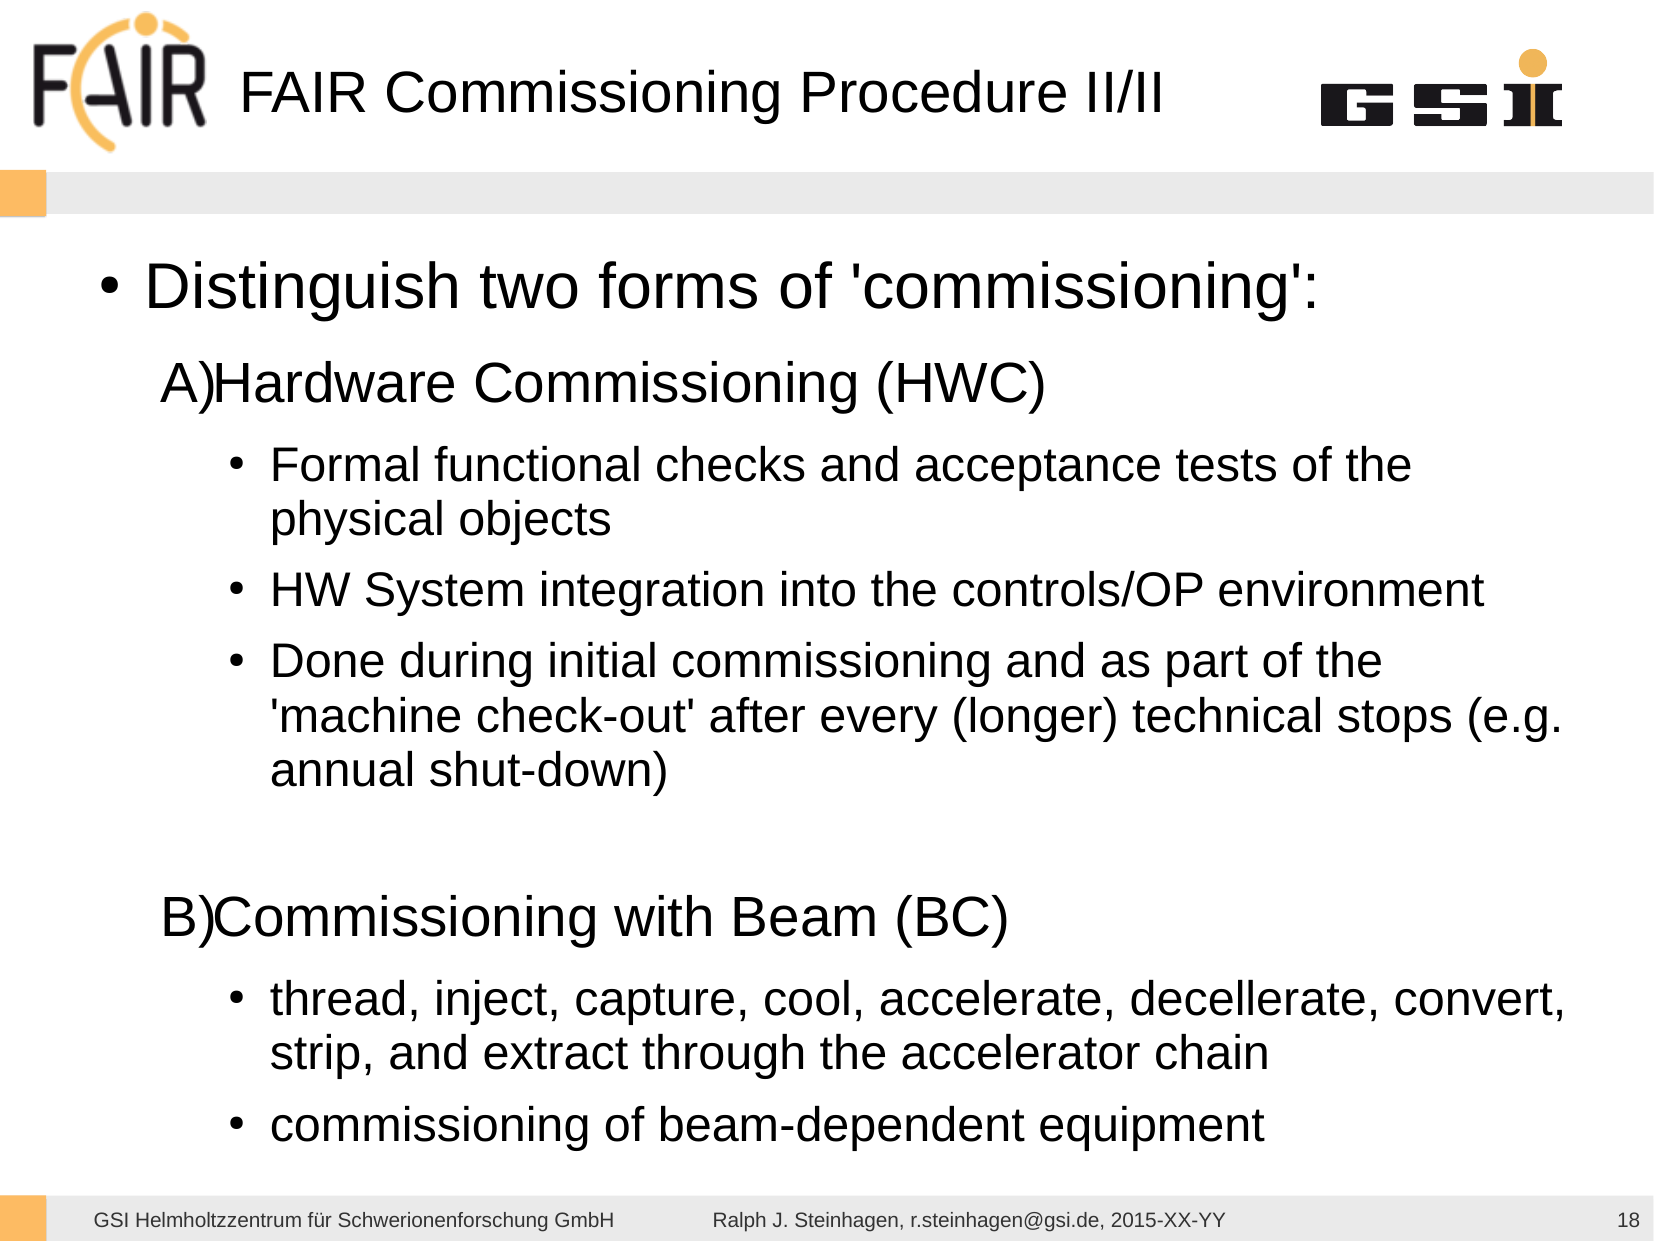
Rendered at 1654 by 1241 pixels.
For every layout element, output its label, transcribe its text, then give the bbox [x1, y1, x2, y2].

list Distinguish two forms of 'commissioning': Hardware Commissioning (HWC) Formal functional checks and acceptance tests of the physical objects HW System integration into the controls/OP environment Done during initial commissioning and as part of the 'machine check-out' after every (longer) technical stops (e.g. annual shut-down) Commissioning with Beam (BC) thread, inject, capture, cool, accelerate, decellerate, convert, strip, and extract through the accelerator chain commissioning of beam-dependent equipment [82, 249, 1571, 1158]
picture [1319, 46, 1564, 129]
picture [33, 10, 207, 155]
title FAIR Commissioning Procedure II/II [239, 23, 1301, 162]
